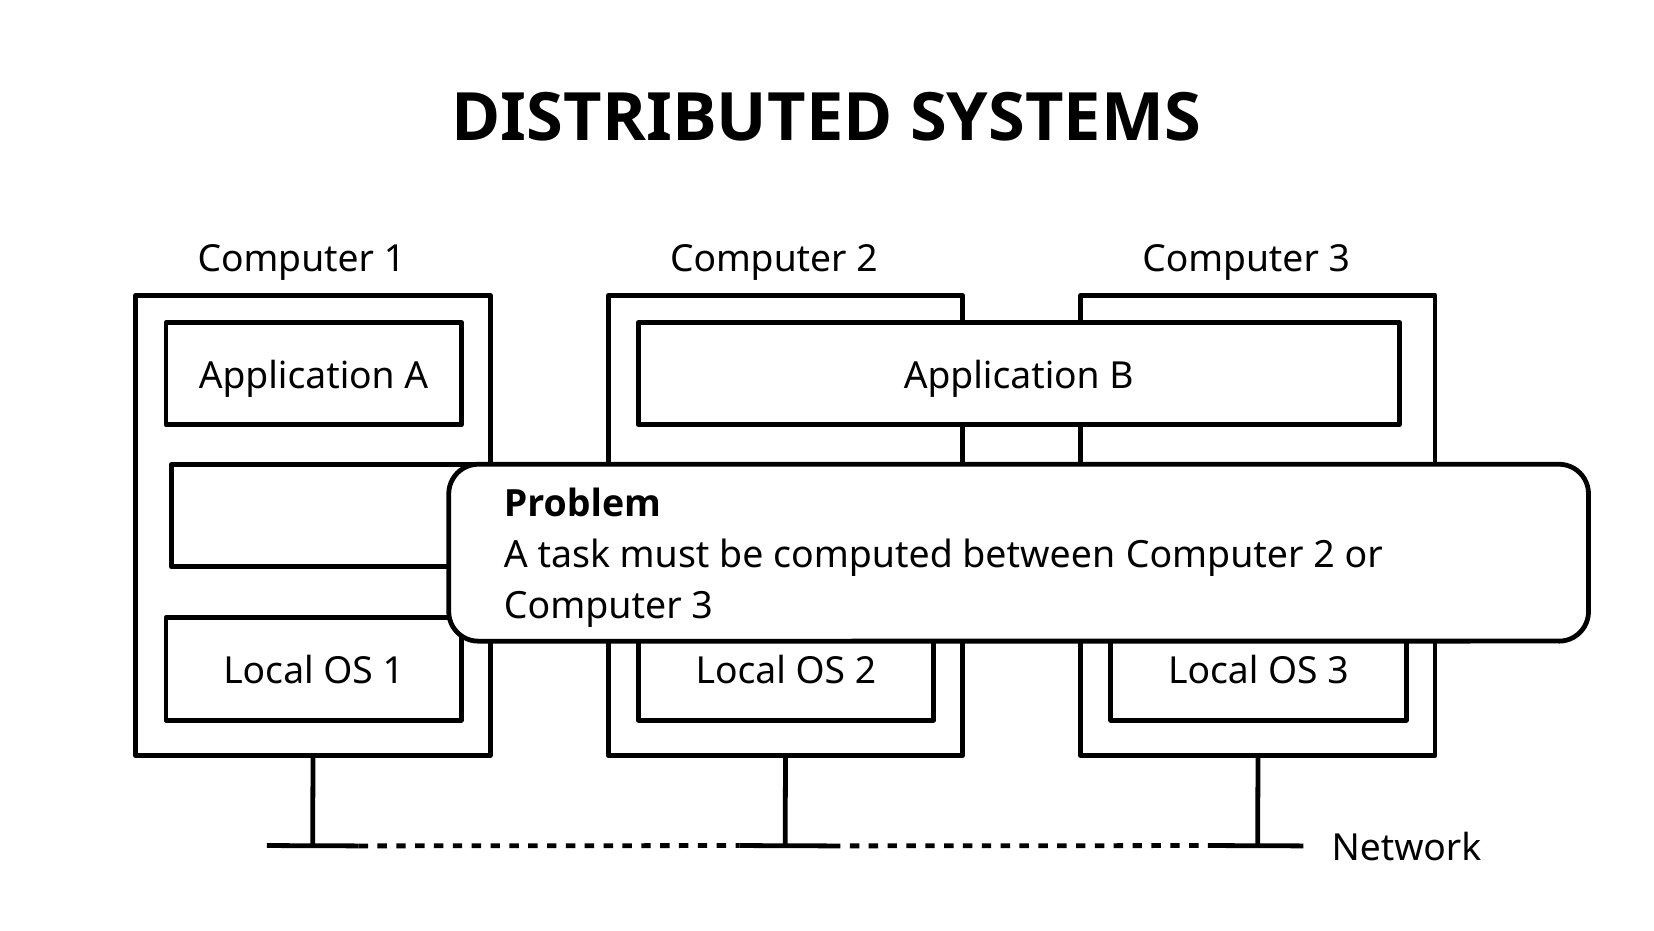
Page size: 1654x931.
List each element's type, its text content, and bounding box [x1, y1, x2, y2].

text_box Local OS 1 [166, 617, 462, 721]
text_box Local OS 2 [638, 642, 934, 721]
text_box Network [1316, 813, 1518, 929]
text_box Application A [166, 322, 462, 425]
text_box Computer 1 [182, 224, 443, 339]
text_box Middleware (Distributed system layer) [171, 464, 471, 567]
text_box Application B [638, 322, 1400, 425]
text_box Local OS 3 [1110, 642, 1407, 721]
title DISTRIBUTED SYSTEMS [82, 36, 1571, 193]
text_box Computer 3 [1127, 224, 1388, 339]
text_box Problem A task must be computed between Computer 2 or Computer 3 [448, 464, 1589, 642]
text_box Computer 2 [655, 224, 916, 339]
